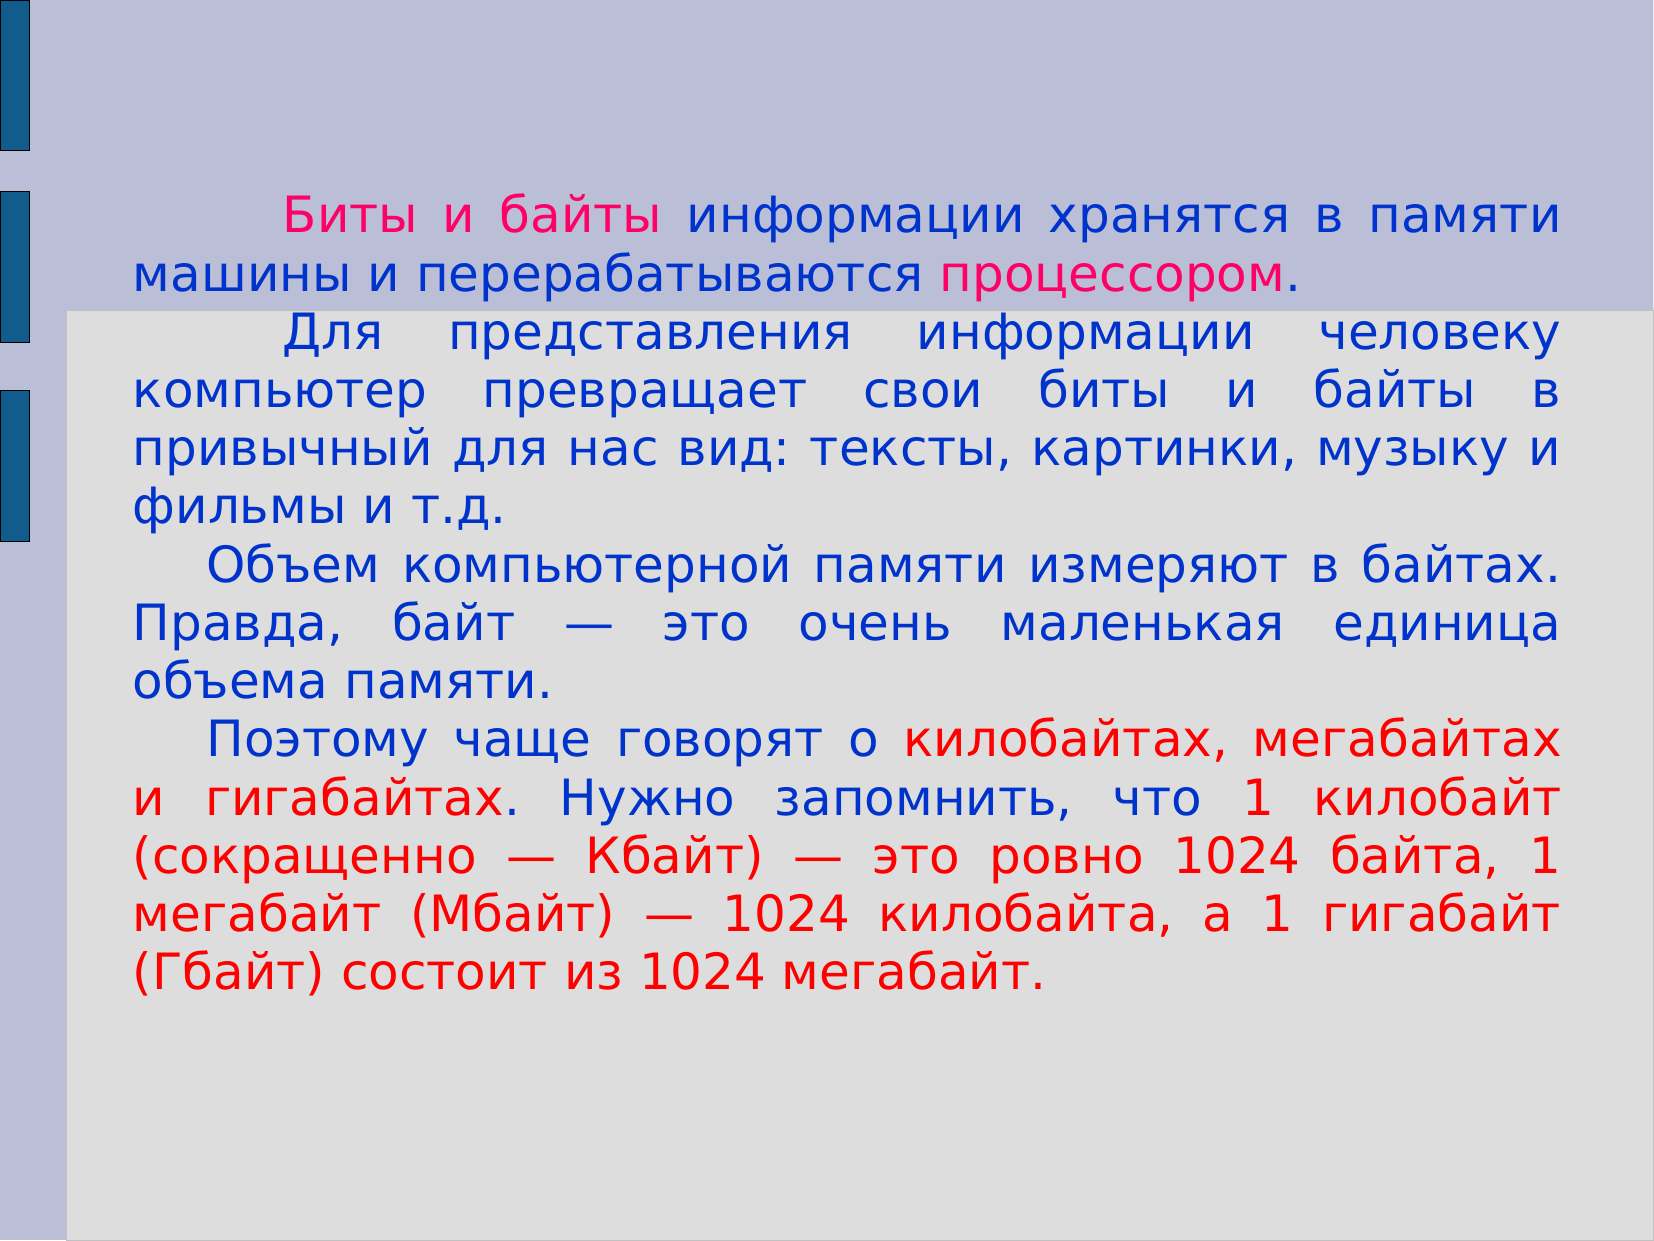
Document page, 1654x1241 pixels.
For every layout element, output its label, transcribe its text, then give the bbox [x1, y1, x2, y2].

text_box Биты и байты информации хранятся в памяти машины и перерабатываются процессором. Для представления информации человеку компьютер превращает свои биты и байты в привычный для нас вид: тексты, картинки, музыку и фильмы и т.д. Объем компьютерной памяти измеряют в байтах. Правда, байт — это очень маленькая единица объема памяти. Поэтому чаще говорят о килобайтах, мегабайтах и гигабайтах. Нужно запомнить, что 1 килобайт (сокращенно — Кбайт) — это ровно 1024 байта, 1 мегабайт (Мбайт) — 1024 килобайта, а 1 гигабайт (Гбайт) состоит из 1024 мегабайт. [118, 178, 1577, 1010]
